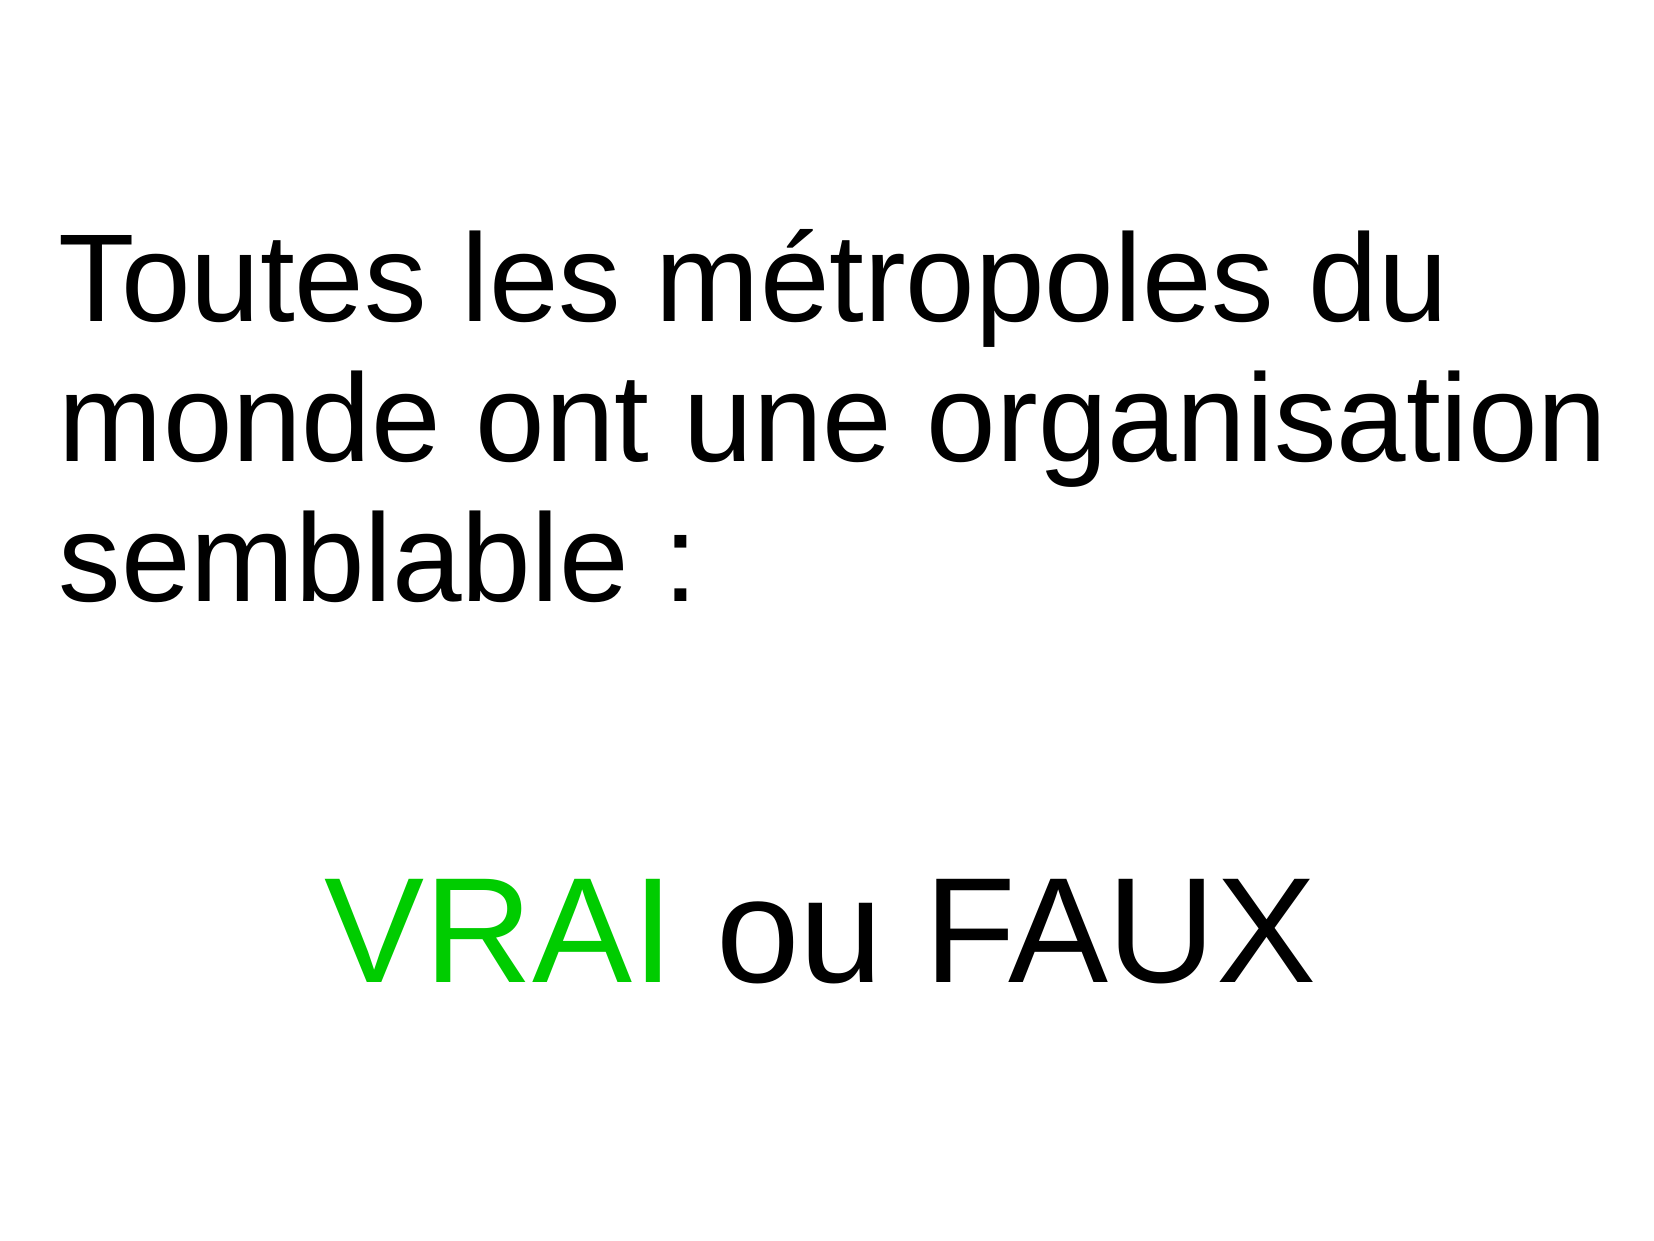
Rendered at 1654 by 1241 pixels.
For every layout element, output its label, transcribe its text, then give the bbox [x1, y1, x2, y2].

title Toutes les métropoles du monde ont une organisation semblable : [59, 68, 1654, 768]
title VRAI ou FAUX [324, 797, 1447, 1063]
